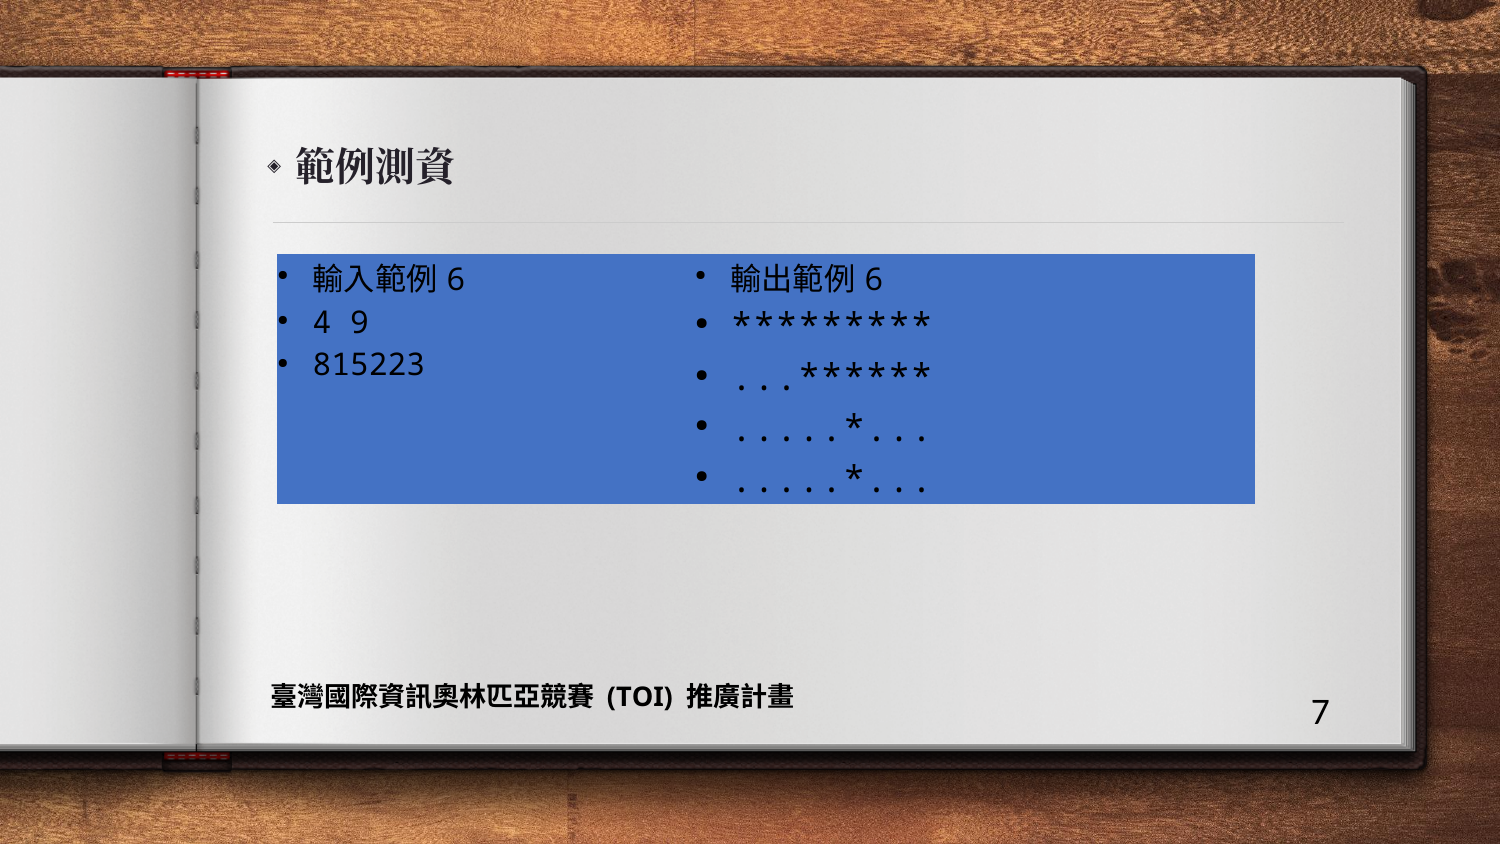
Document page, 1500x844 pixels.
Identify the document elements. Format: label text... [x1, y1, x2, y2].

table_header 輸入範例6 4 9 815223 [277, 254, 695, 504]
text_box 6 [1295, 672, 1386, 737]
table_header 輸出範例6 ********* ...****** .....*... .....*... [695, 254, 1255, 504]
list 範例測資 [252, 126, 1194, 205]
